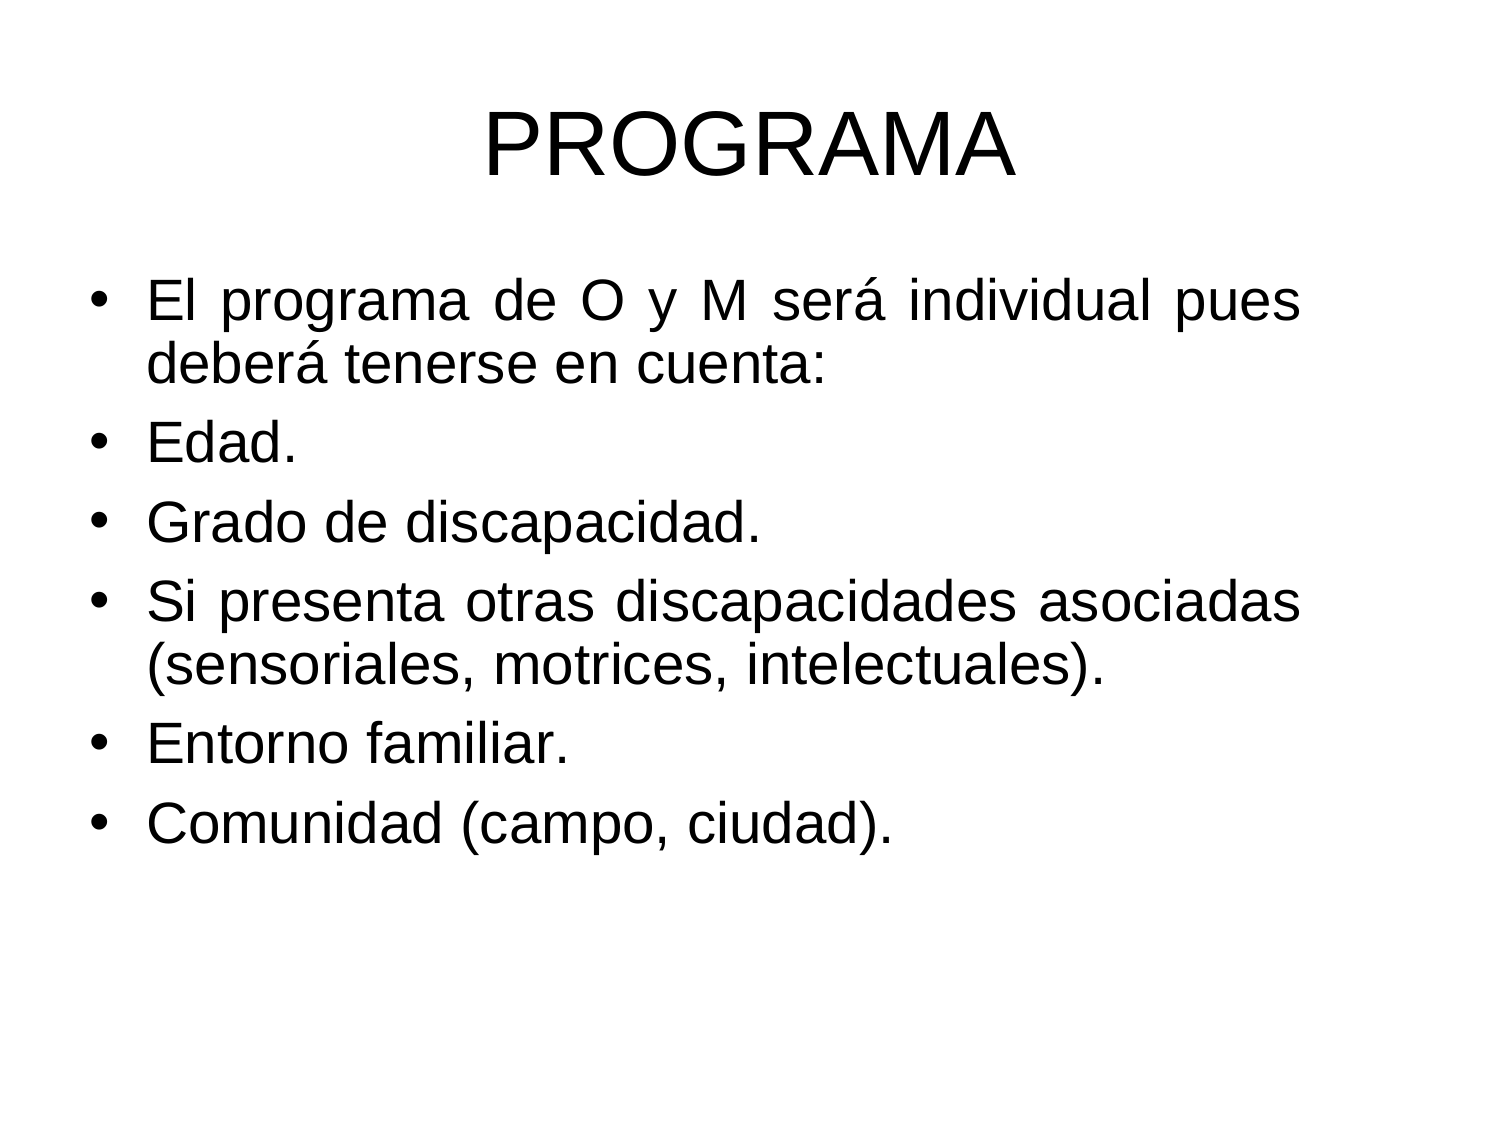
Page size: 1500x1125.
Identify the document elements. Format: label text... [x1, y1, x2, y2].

list El programa de O y M será individual pues deberá tenerse en cuenta: Edad. Grado de discapacidad. Si presenta otras discapacidades asociadas (sensoriales, motrices, intelectuales). Entorno familiar. Comunidad (campo, ciudad). [75, 262, 1426, 1005]
title PROGRAMA [75, 45, 1426, 233]
